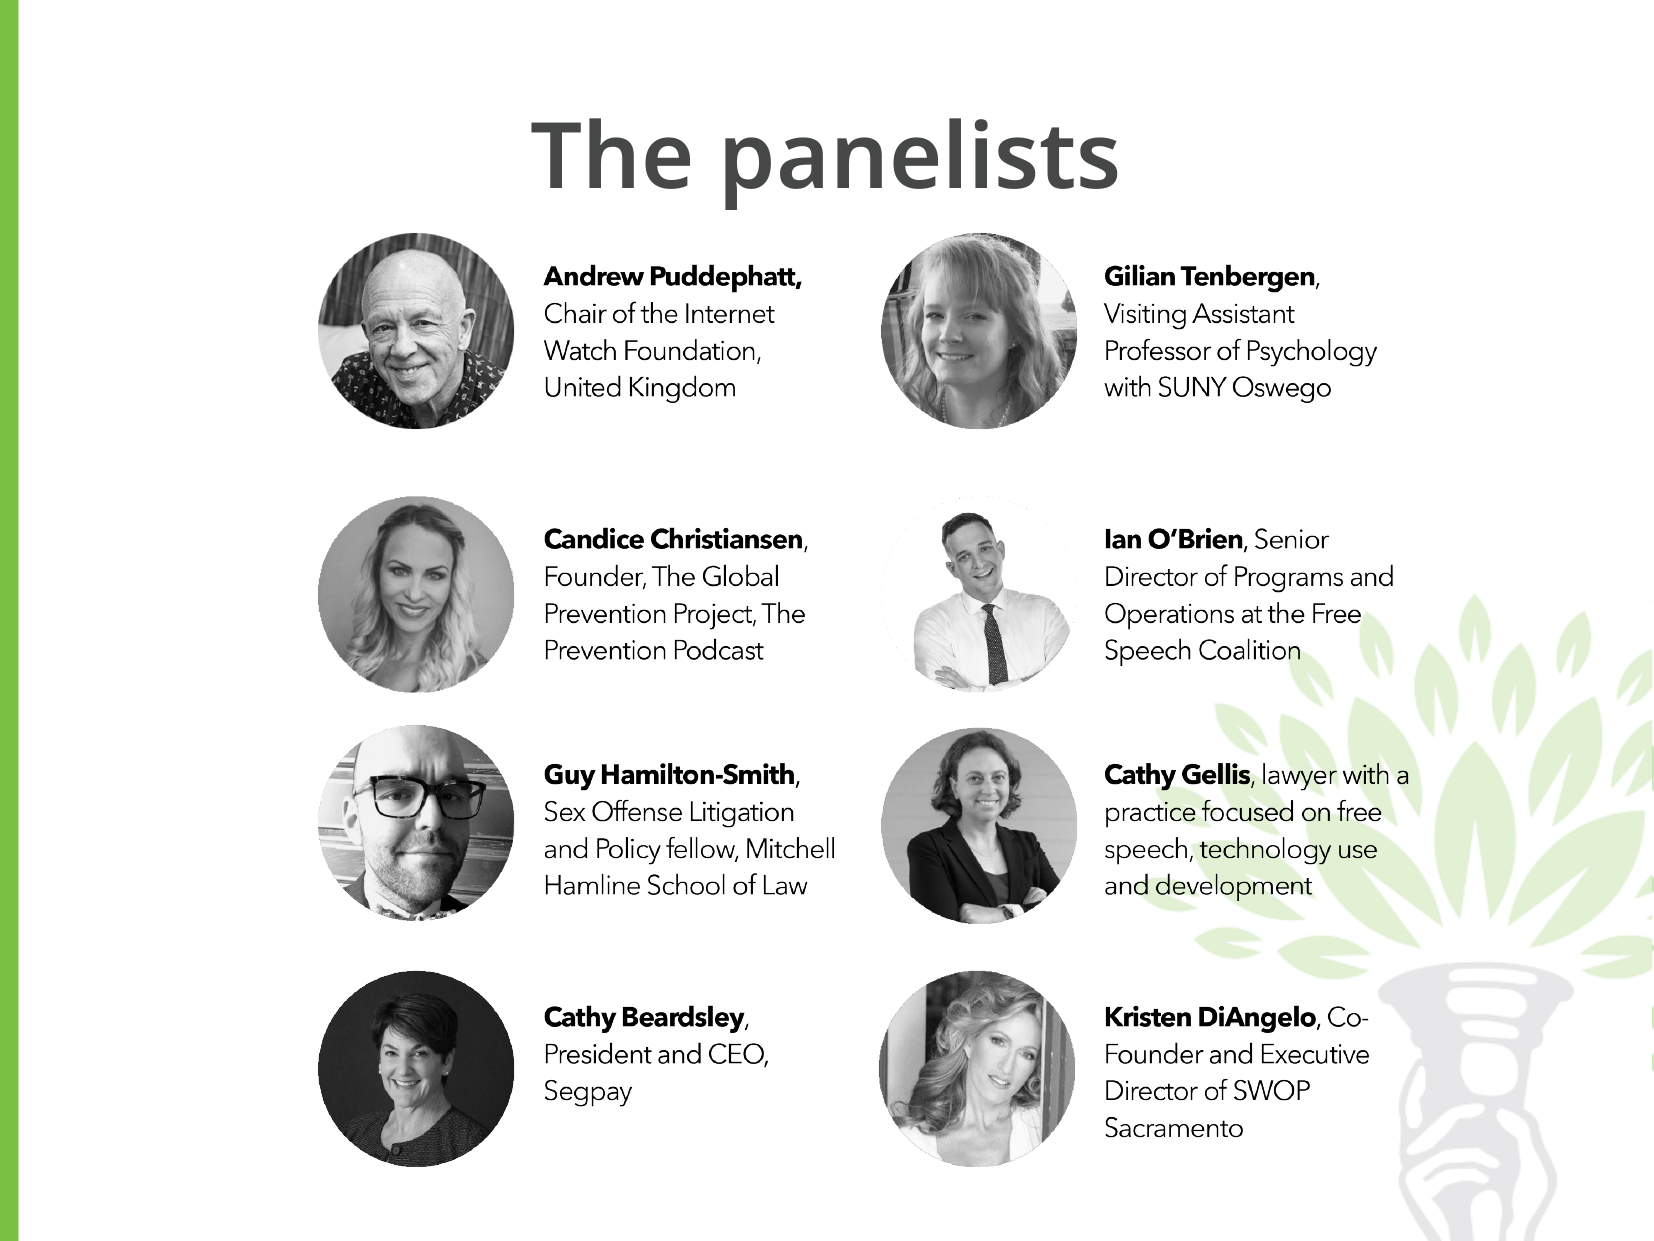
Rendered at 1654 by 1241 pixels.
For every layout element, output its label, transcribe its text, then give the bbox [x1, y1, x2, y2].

picture [0, 0, 1654, 1241]
title The panelists [82, 49, 1571, 257]
